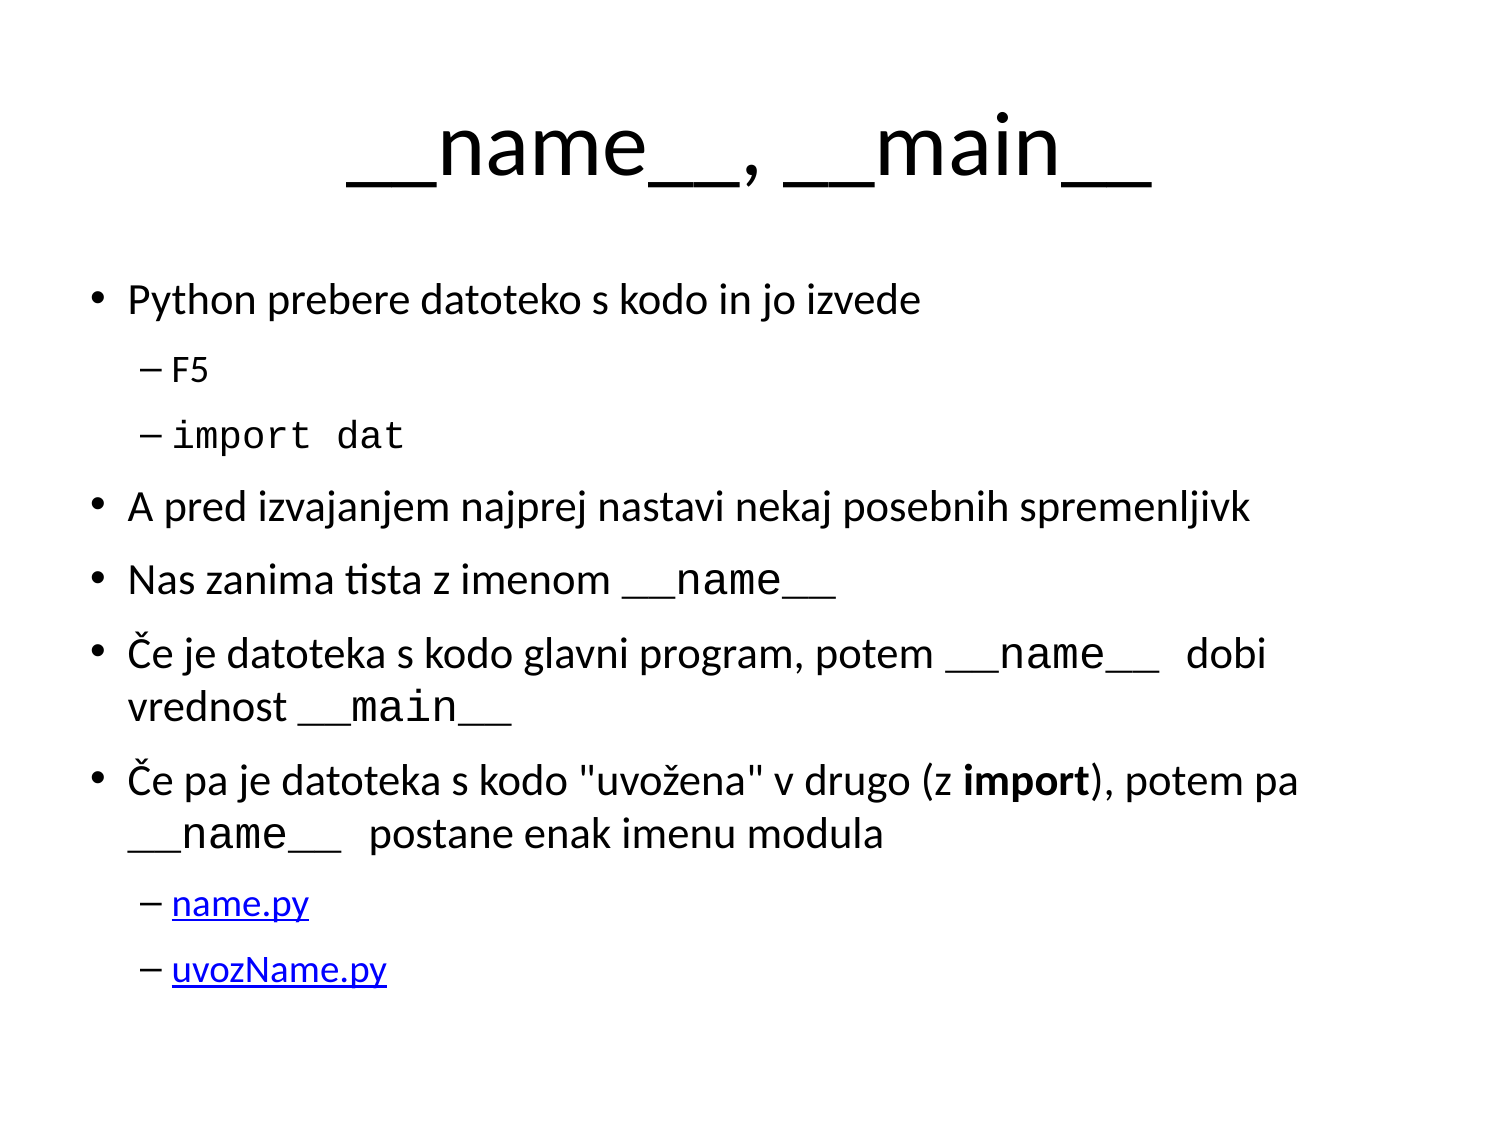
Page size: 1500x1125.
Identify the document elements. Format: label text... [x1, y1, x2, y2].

title __name__, __main__ [75, 45, 1425, 233]
list Python prebere datoteko s kodo in jo izvede F5 import dat A pred izvajanjem najprej nastavi nekaj posebnih spremenljivk Nas zanima tista z imenom __name__ Če je datoteka s kodo glavni program, potem __name__ dobi vrednost __main__ Če pa je datoteka s kodo "uvožena" v drugo (z import), potem pa __name__ postane enak imenu modula name.py uvozName.py [75, 262, 1425, 1005]
